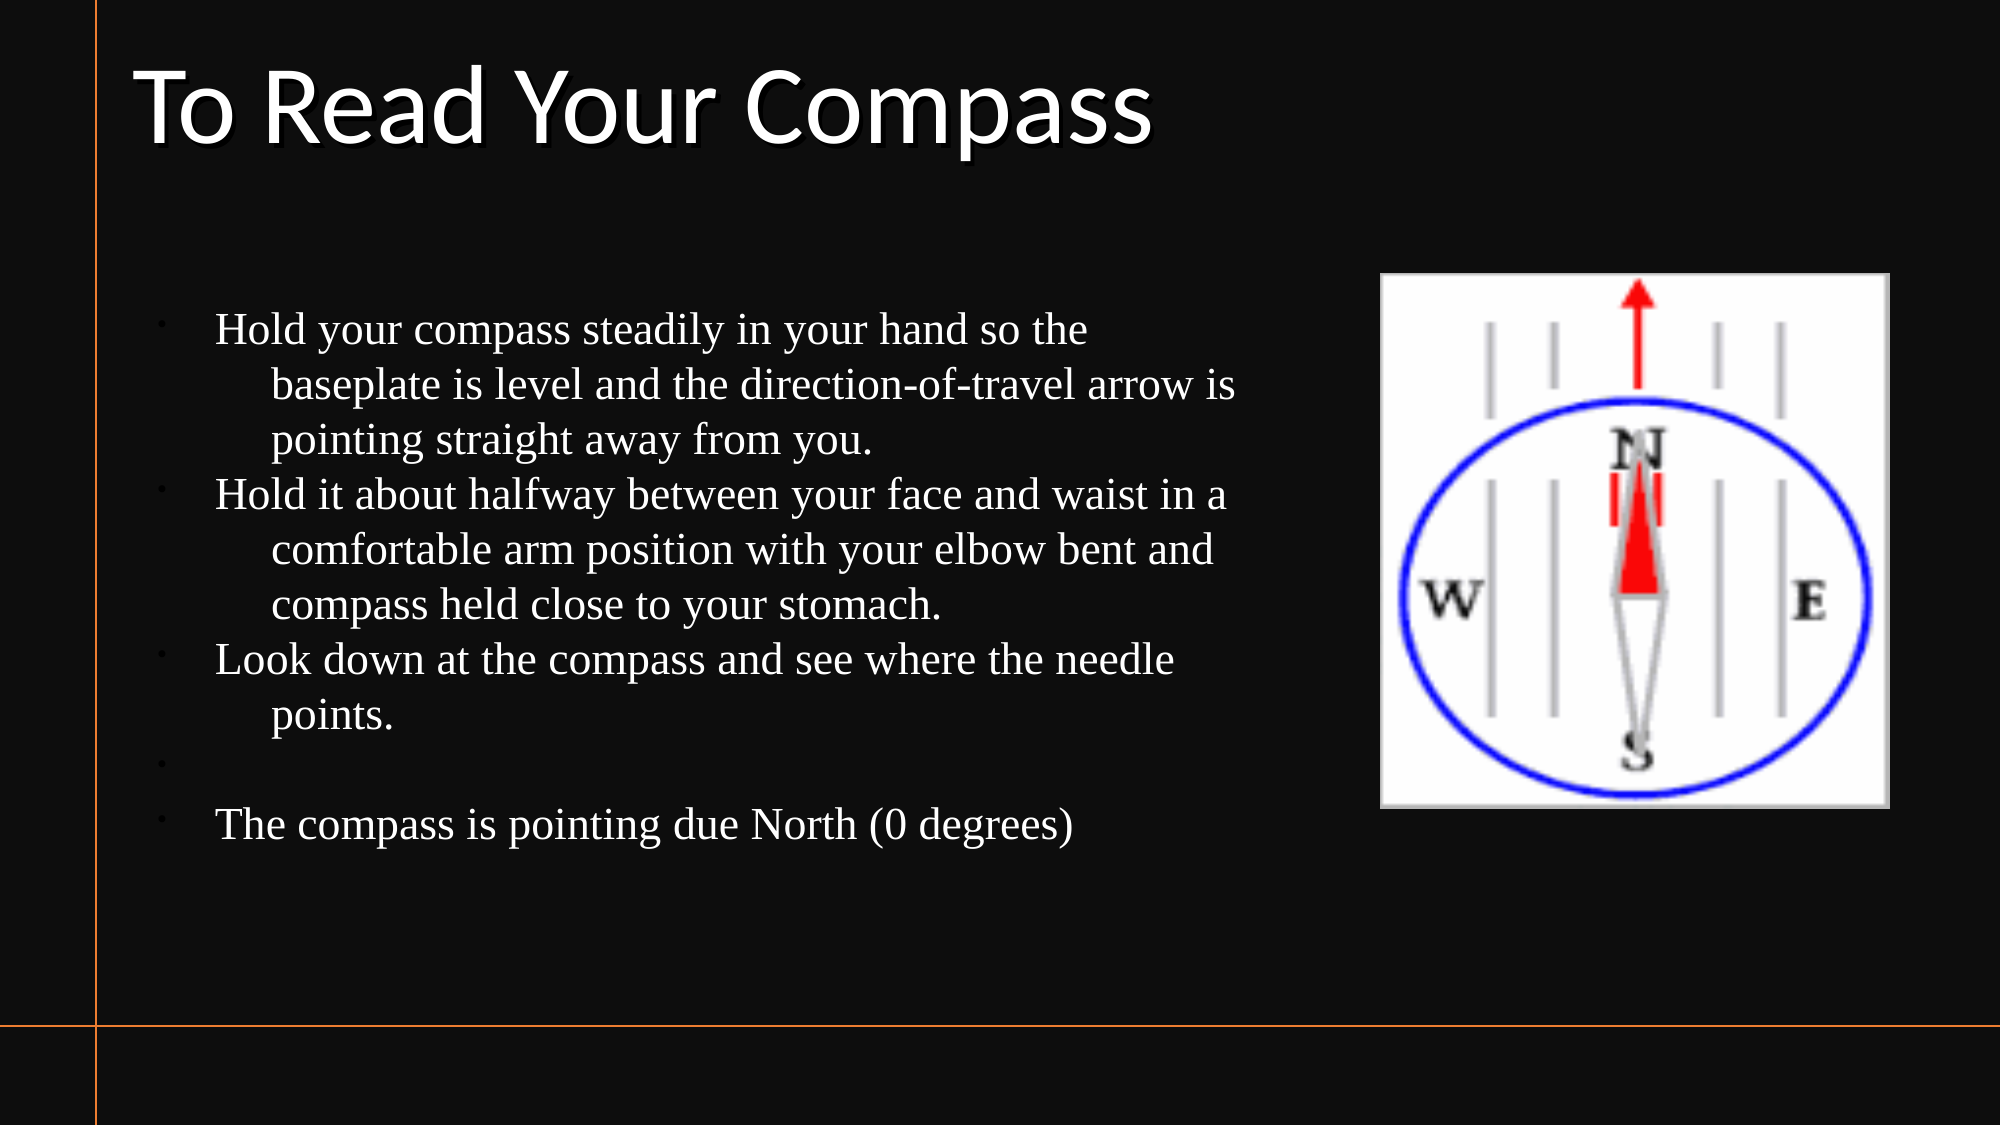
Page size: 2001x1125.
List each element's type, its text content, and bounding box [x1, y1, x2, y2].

picture [1380, 273, 1890, 809]
text_box [97, 0, 2000, 1025]
text_box Hold your compass steadily in your hand so the baseplate is level and the direction-of-travel arrow is pointing straight away from you. Hold it about halfway between your face and waist in a comfortable arm position with your elbow bent and compass held close to your stomach. Look down at the compass and see where the needle points. The compass is pointing due North (0 degrees) [143, 291, 1270, 908]
text_box [97, 1027, 2000, 1125]
text_box To Read Your Compass [117, 24, 1170, 174]
text_box [0, 1027, 95, 1125]
text_box [0, 0, 95, 1025]
